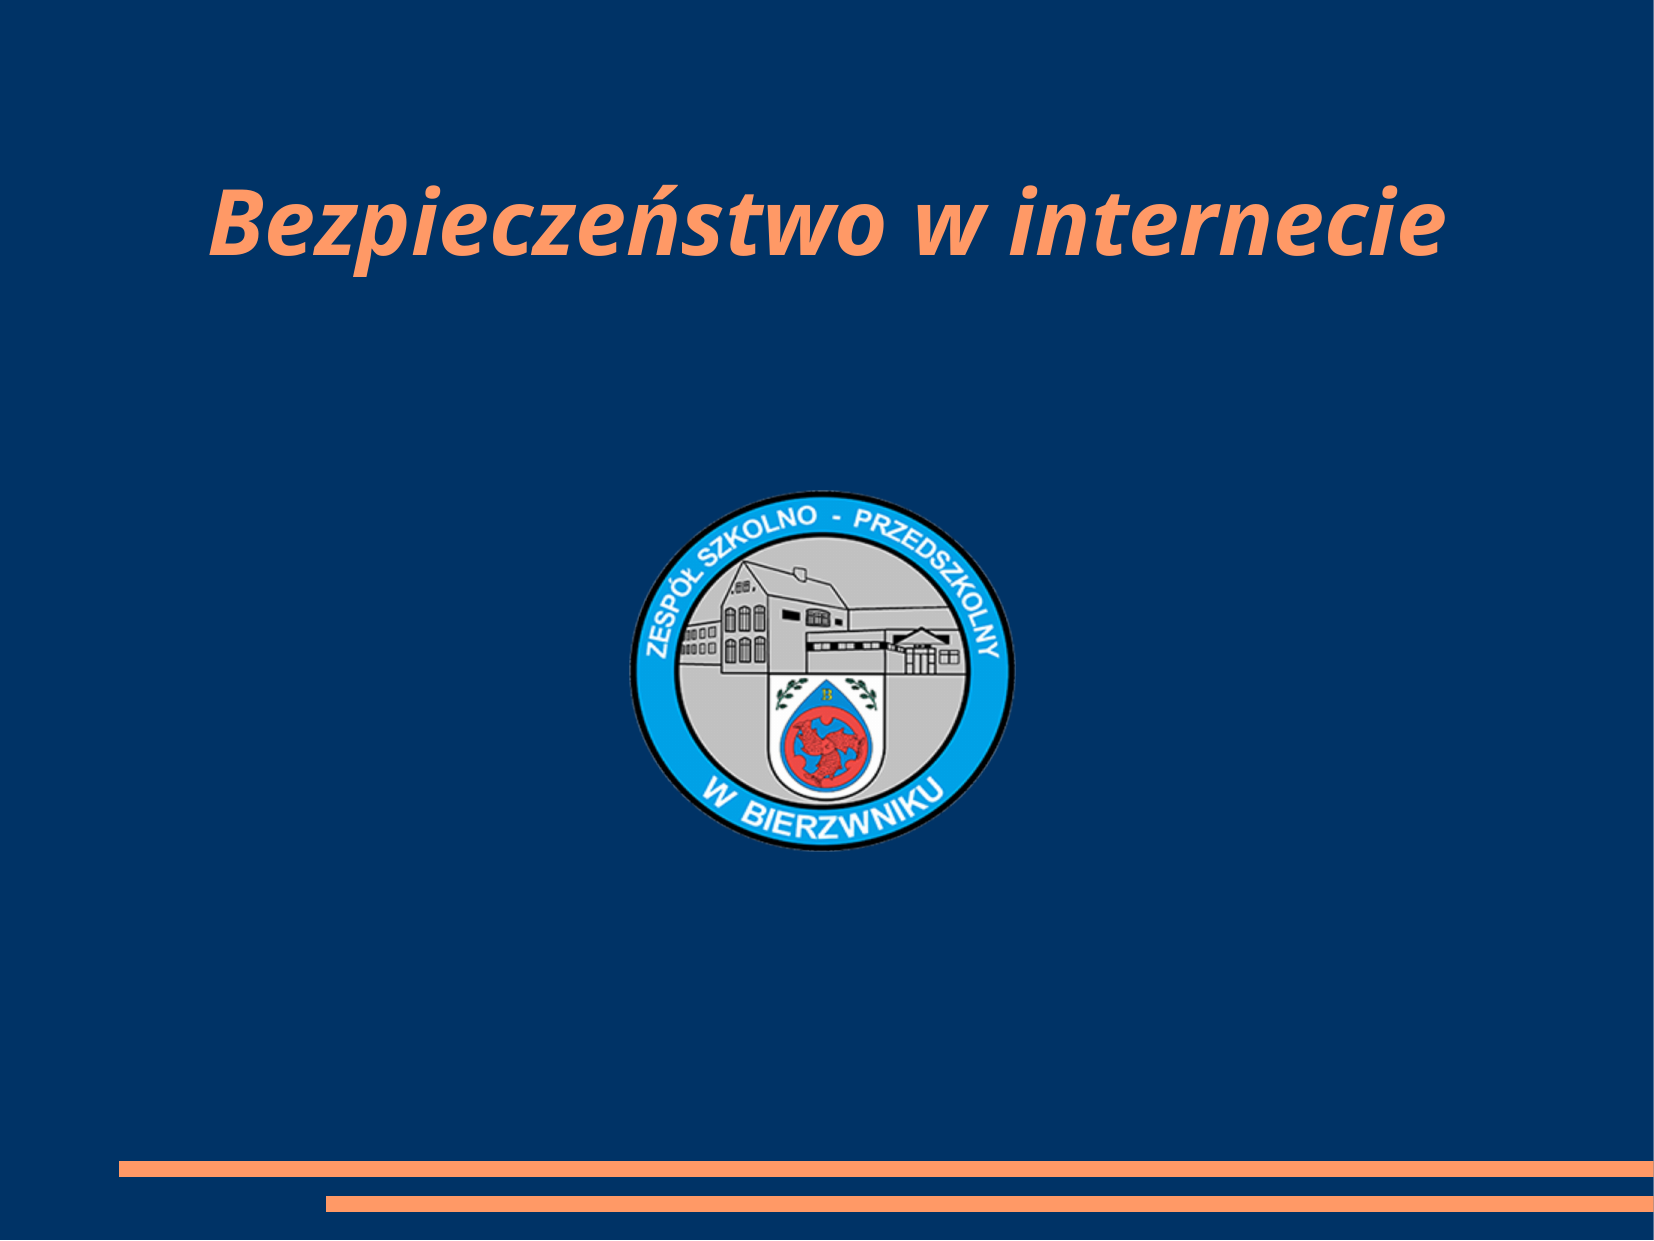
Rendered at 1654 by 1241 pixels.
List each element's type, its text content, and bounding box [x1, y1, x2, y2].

picture [628, 489, 1016, 852]
title Bezpieczeństwo w internecie [90, 114, 1565, 322]
